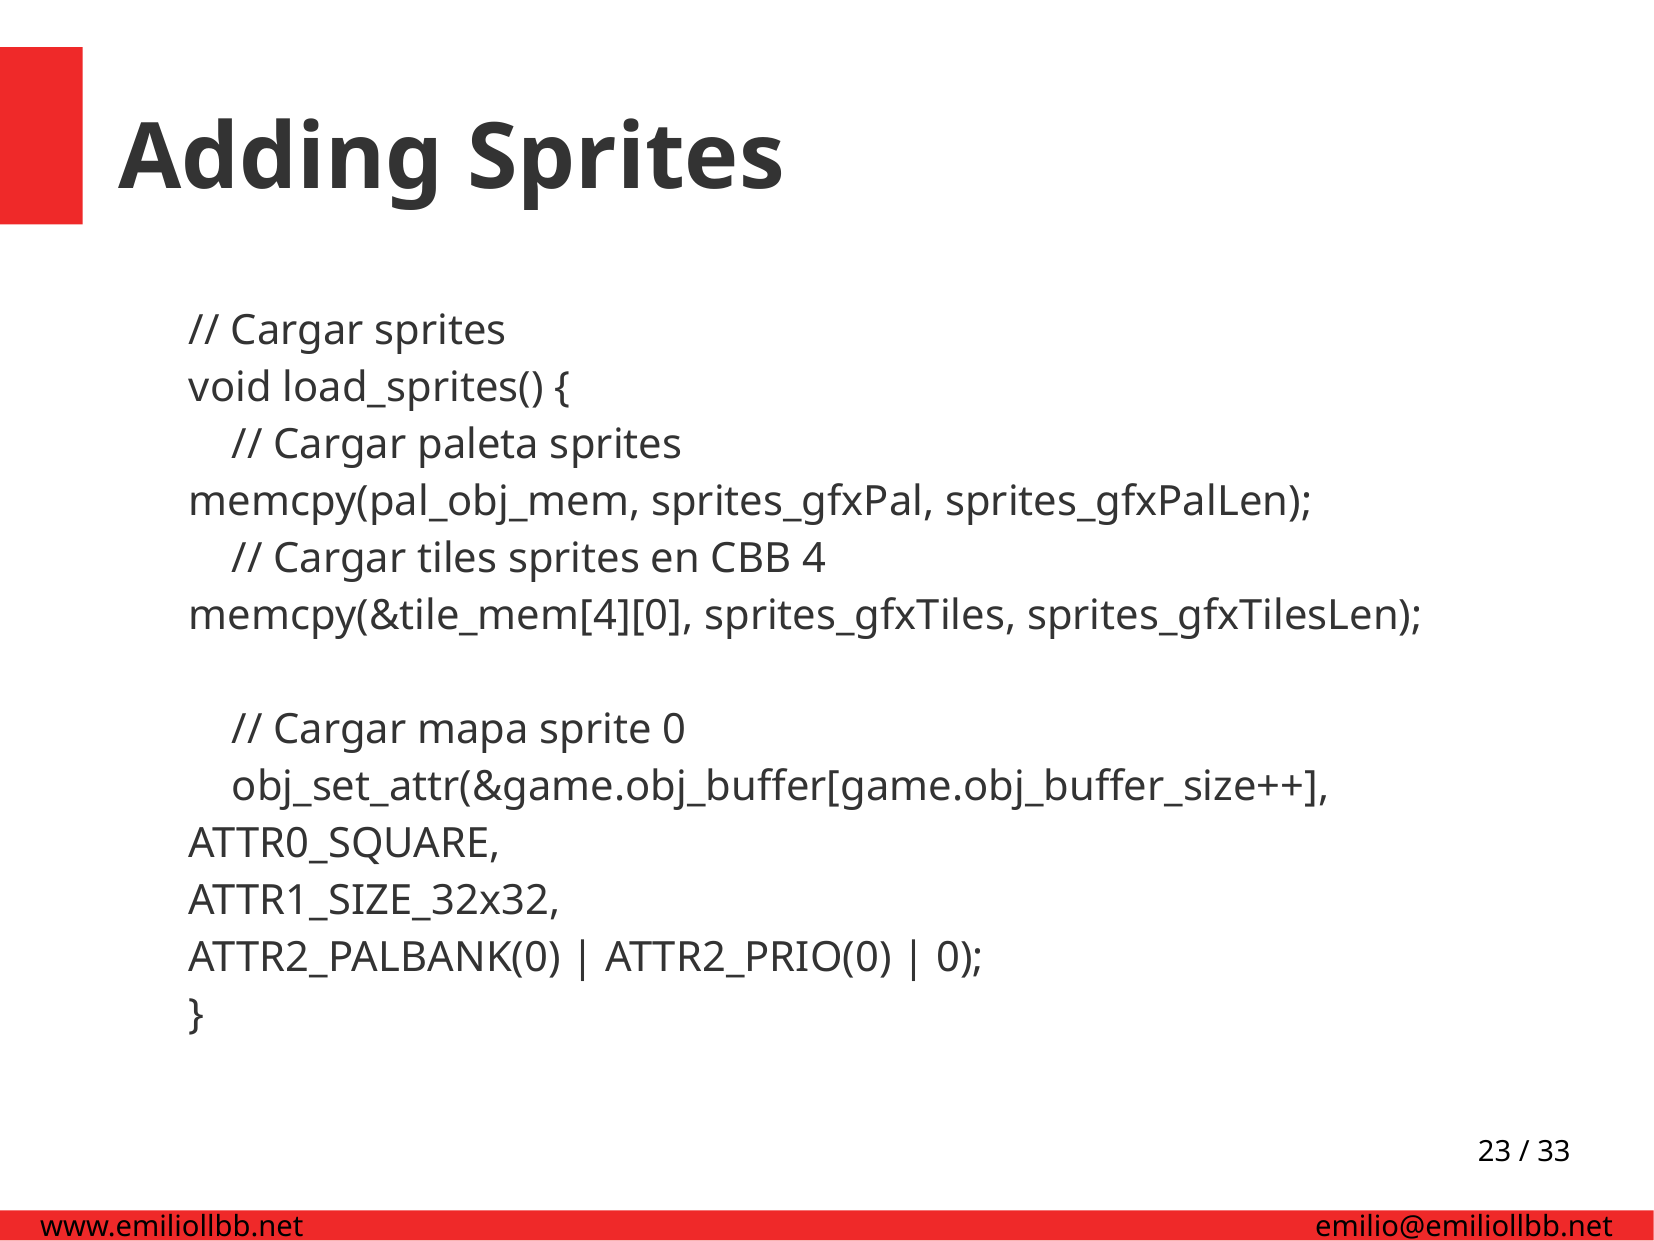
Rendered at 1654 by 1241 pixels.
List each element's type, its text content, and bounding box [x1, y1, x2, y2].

list // Cargar sprites void load_sprites() { // Cargar paleta sprites memcpy(pal_obj_mem, sprites_gfxPal, sprites_gfxPalLen); // Cargar tiles sprites en CBB 4 memcpy(&tile_mem[4][0], sprites_gfxTiles, sprites_gfxTilesLen); // Cargar mapa sprite 0 obj_set_attr(&game.obj_buffer[game.obj_buffer_size++], ATTR0_SQUARE, ATTR1_SIZE_32x32, ATTR2_PALBANK(0) | ATTR2_PRIO(0) | 0); } [118, 300, 1536, 1074]
title Adding Sprites [118, 49, 1571, 257]
